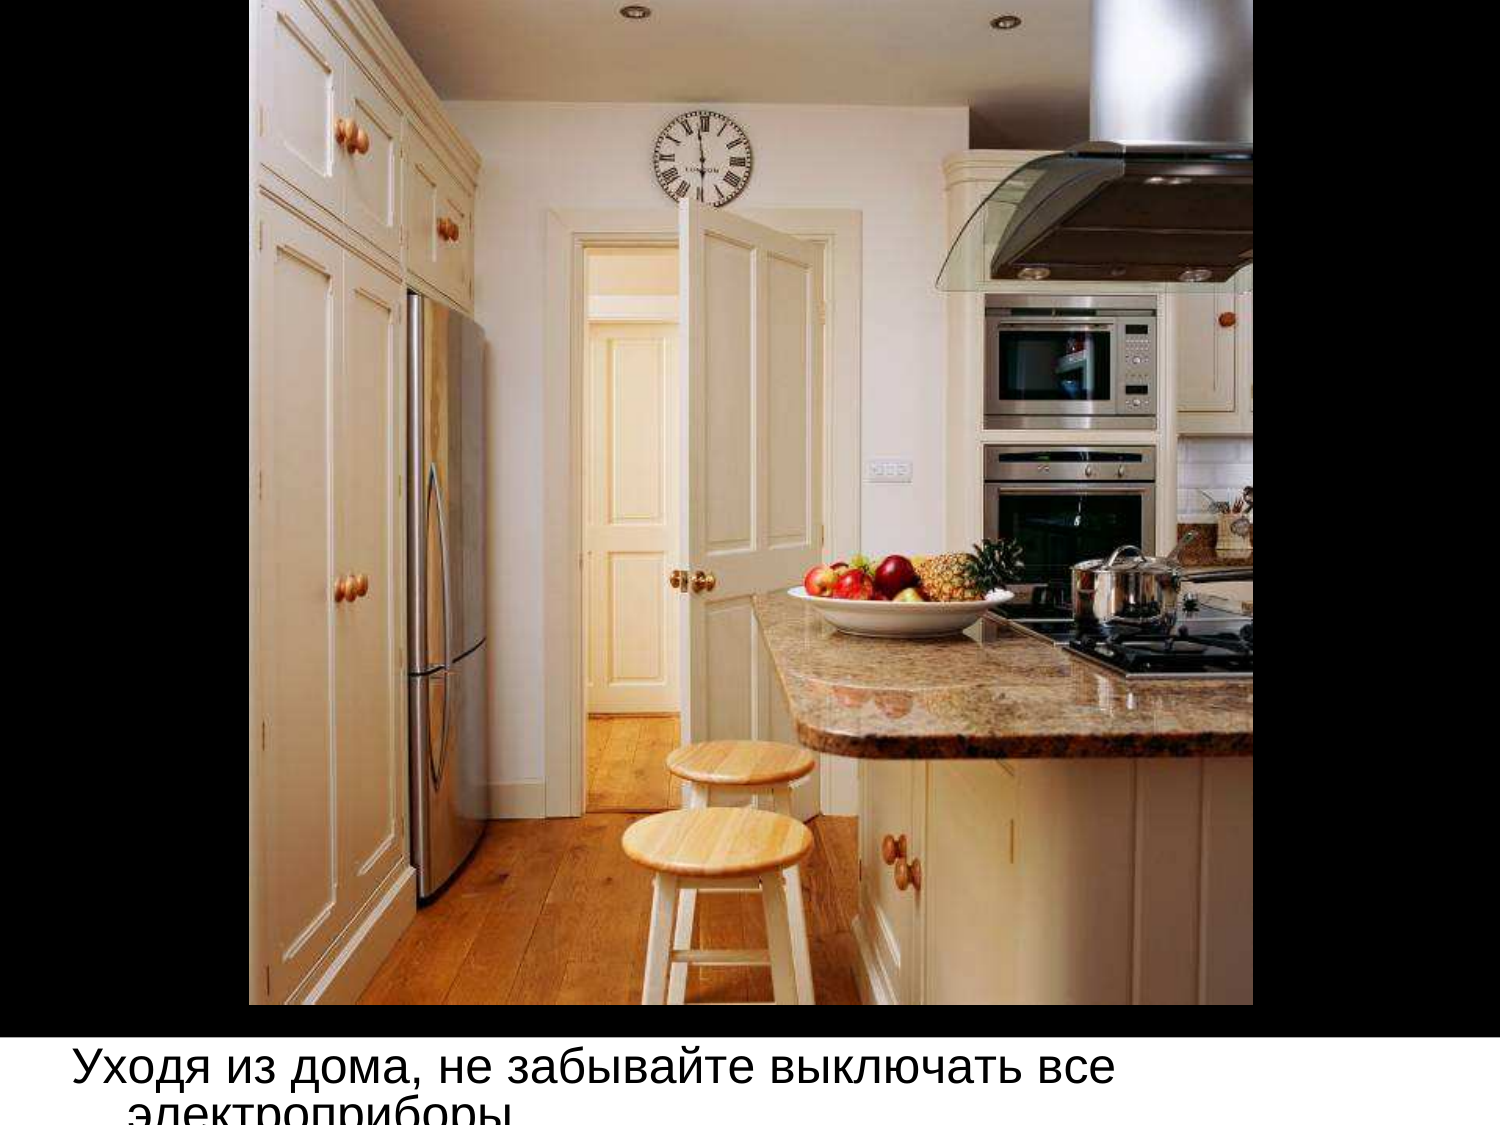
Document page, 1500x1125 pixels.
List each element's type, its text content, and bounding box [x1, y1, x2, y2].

list Уходя из дома, не забывайте выключать все электроприборы. [0, 1037, 1500, 1125]
picture [249, 0, 1253, 1005]
